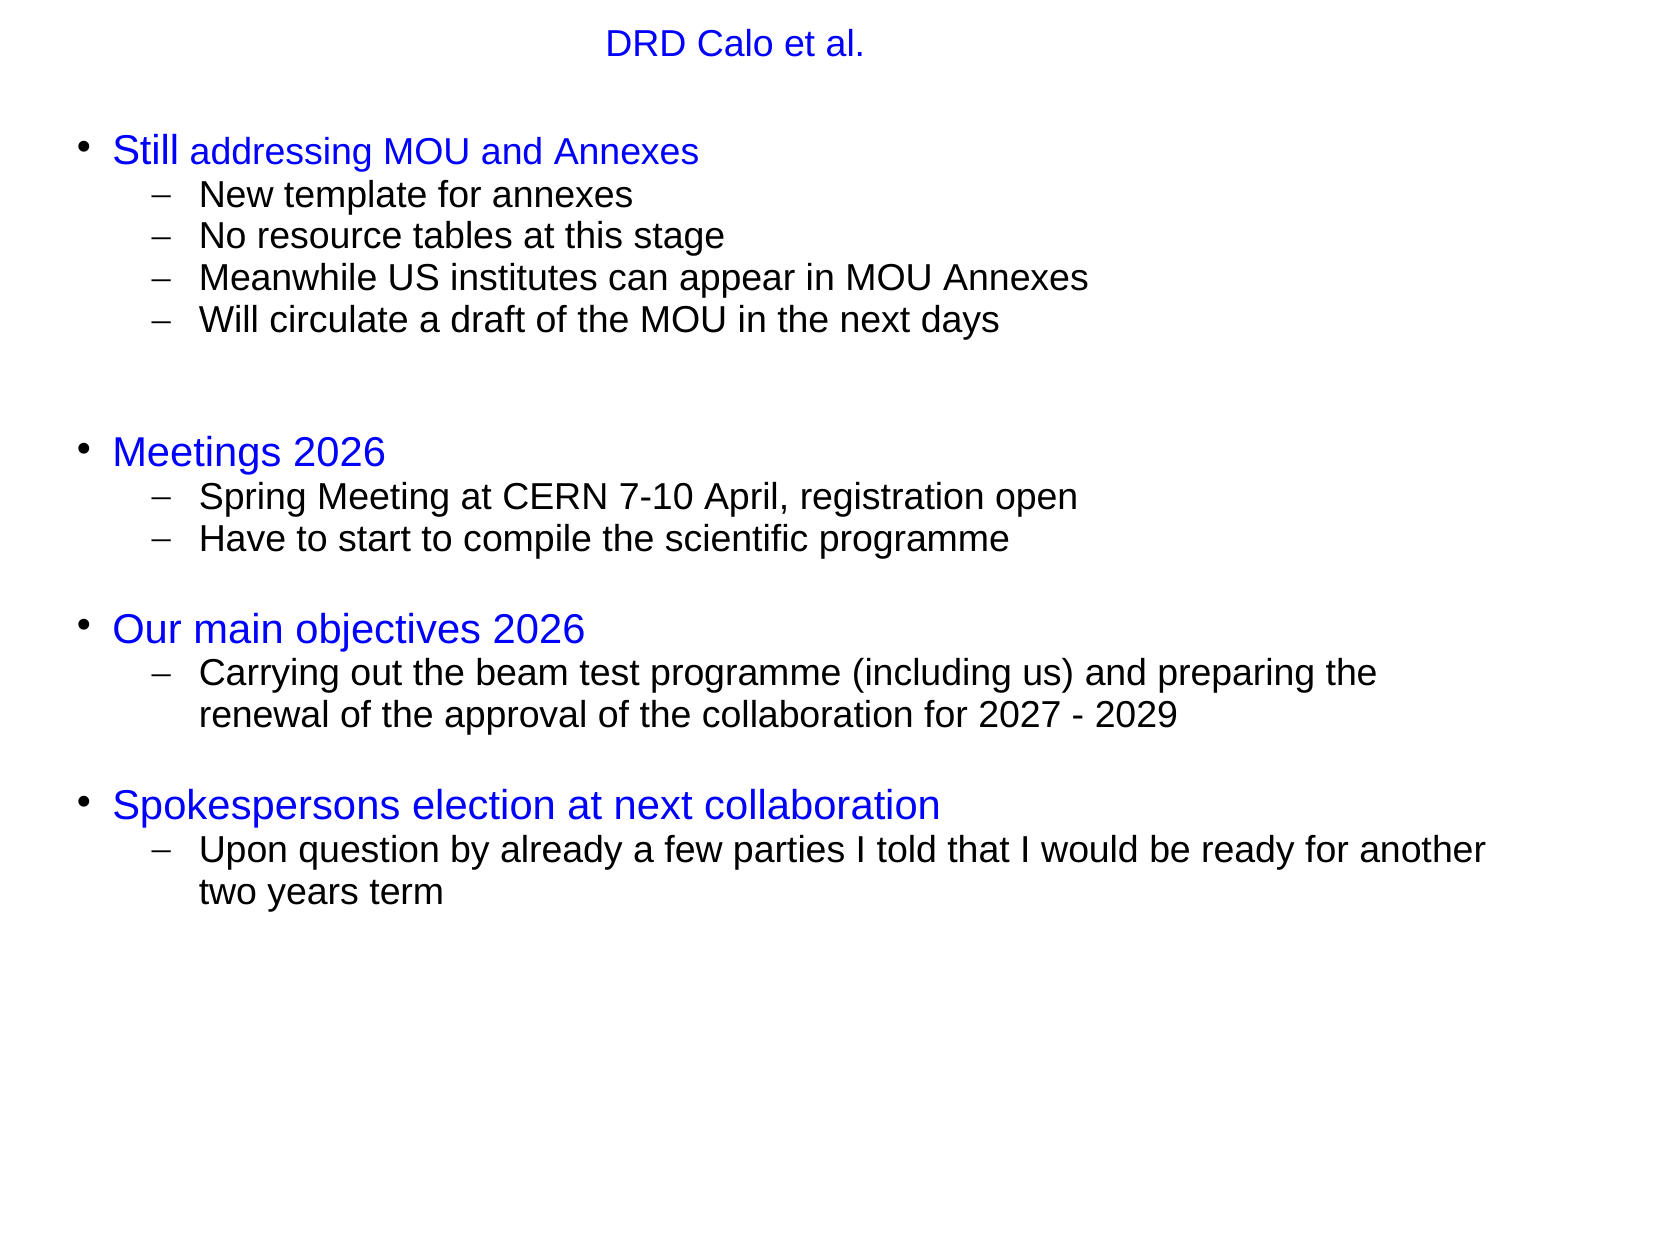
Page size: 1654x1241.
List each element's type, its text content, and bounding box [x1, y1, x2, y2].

text_box Still addressing MOU and Annexes New template for annexes No resource tables at this stage Meanwhile US institutes can appear in MOU Annexes Will circulate a draft of the MOU in the next days Meetings 2026 Spring Meeting at CERN 7-10 April, registration open Have to start to compile the scientific programme Our main objectives 2026 Carrying out the beam test programme (including us) and preparing the renewal of the approval of the collaboration for 2027 - 2029 Spokespersons election at next collaboration Upon question by already a few parties I told that I would be ready for another two years term [62, 119, 1654, 1241]
text_box DRD Calo et al. [590, 13, 1063, 91]
